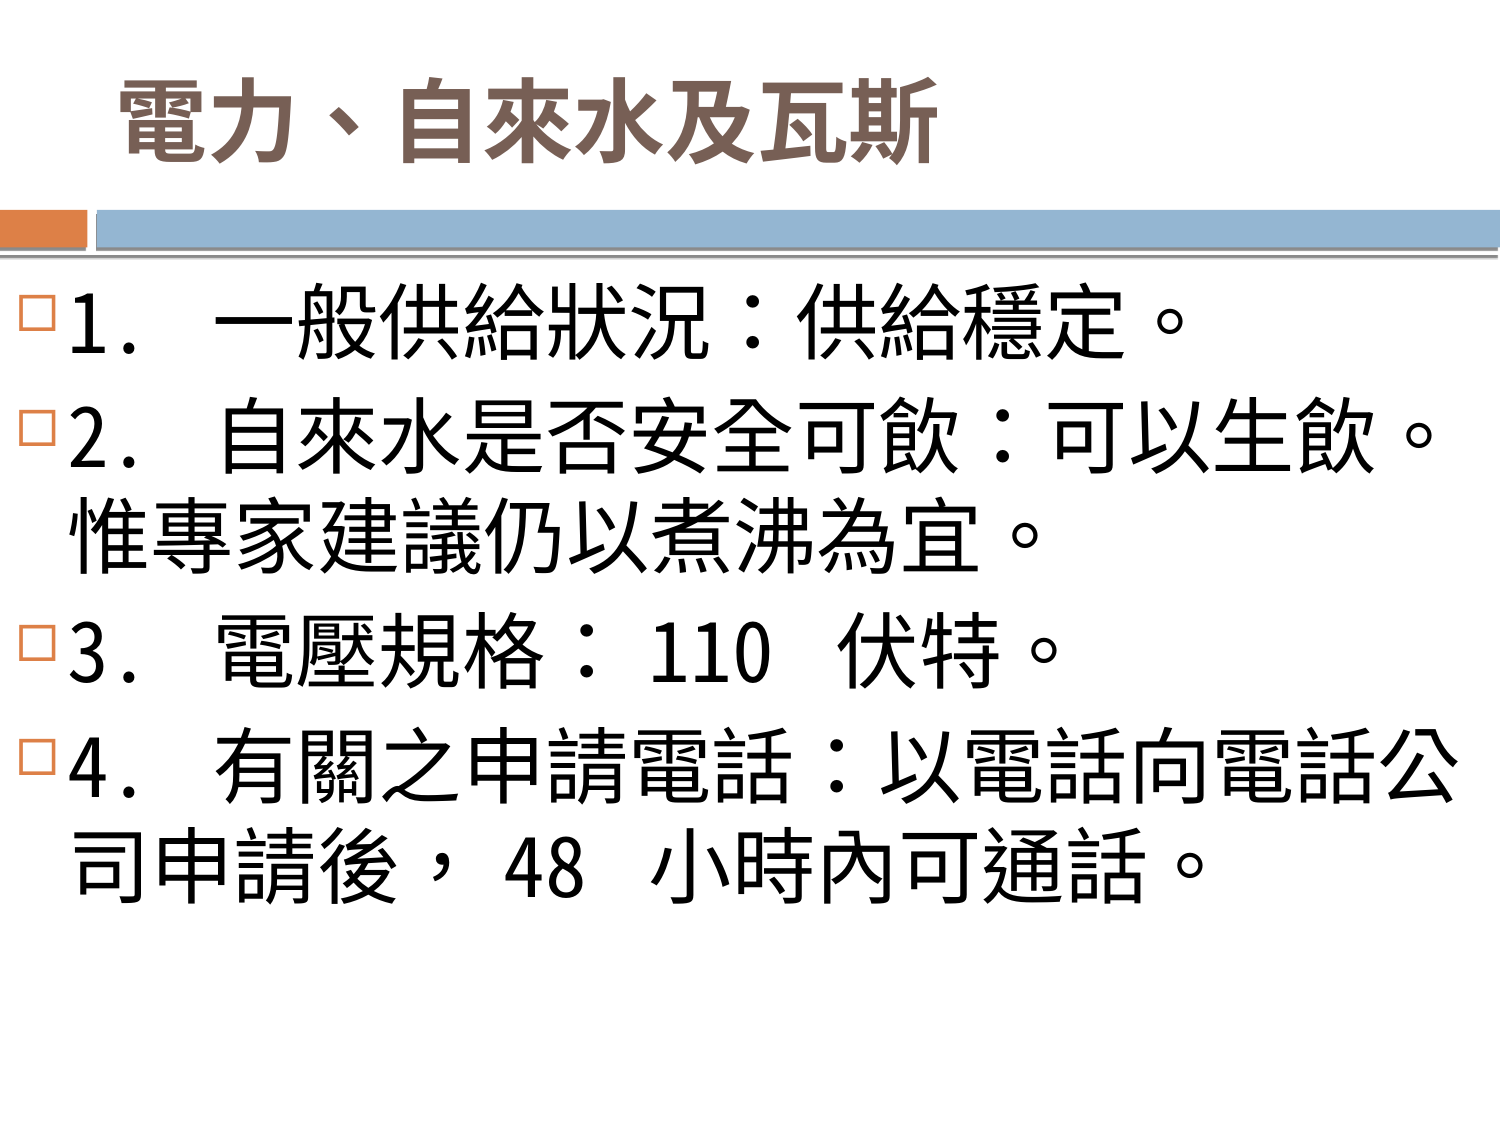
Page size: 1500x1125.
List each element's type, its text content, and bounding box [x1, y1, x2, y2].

list 1. 一般供給狀況：供給穩定。 2. 自來水是否安全可飲：可以生飲。惟專家建議仍以煮沸為宜。 3. 電壓規格：110 伏特。 4. 有關之申請電話：以電話向電話公司申請後，48 小時內可通話。 [0, 262, 1500, 1000]
title 電力、自來水及瓦斯 [100, 37, 1438, 200]
